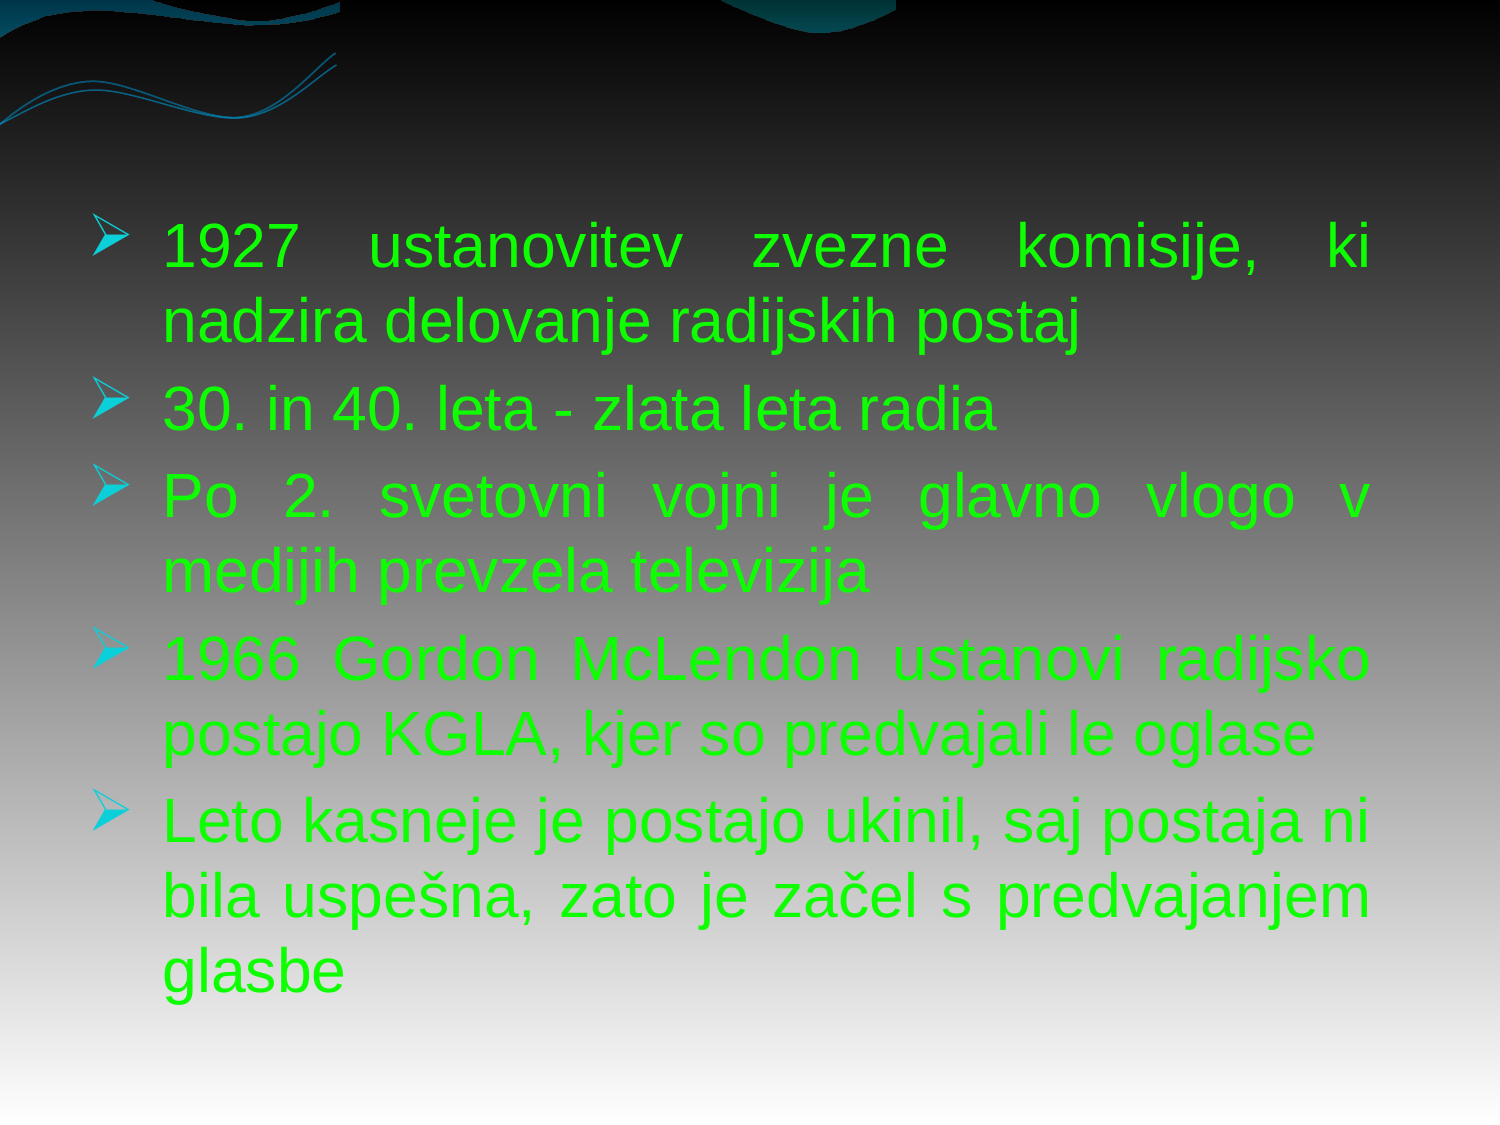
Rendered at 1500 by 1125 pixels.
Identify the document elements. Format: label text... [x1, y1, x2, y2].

subtitle 1927 ustanovitev zvezne komisije, ki nadzira delovanje radijskih postaj 30. in 40. leta - zlata leta radia Po 2. svetovni vojni je glavno vlogo v medijih prevzela televizija 1966 Gordon McLendon ustanovi radijsko postajo KGLA, kjer so predvajali le oglase Leto kasneje je postajo ukinil, saj postaja ni bila uspešna, zato je začel s predvajanjem glasbe [87, 125, 1376, 1047]
